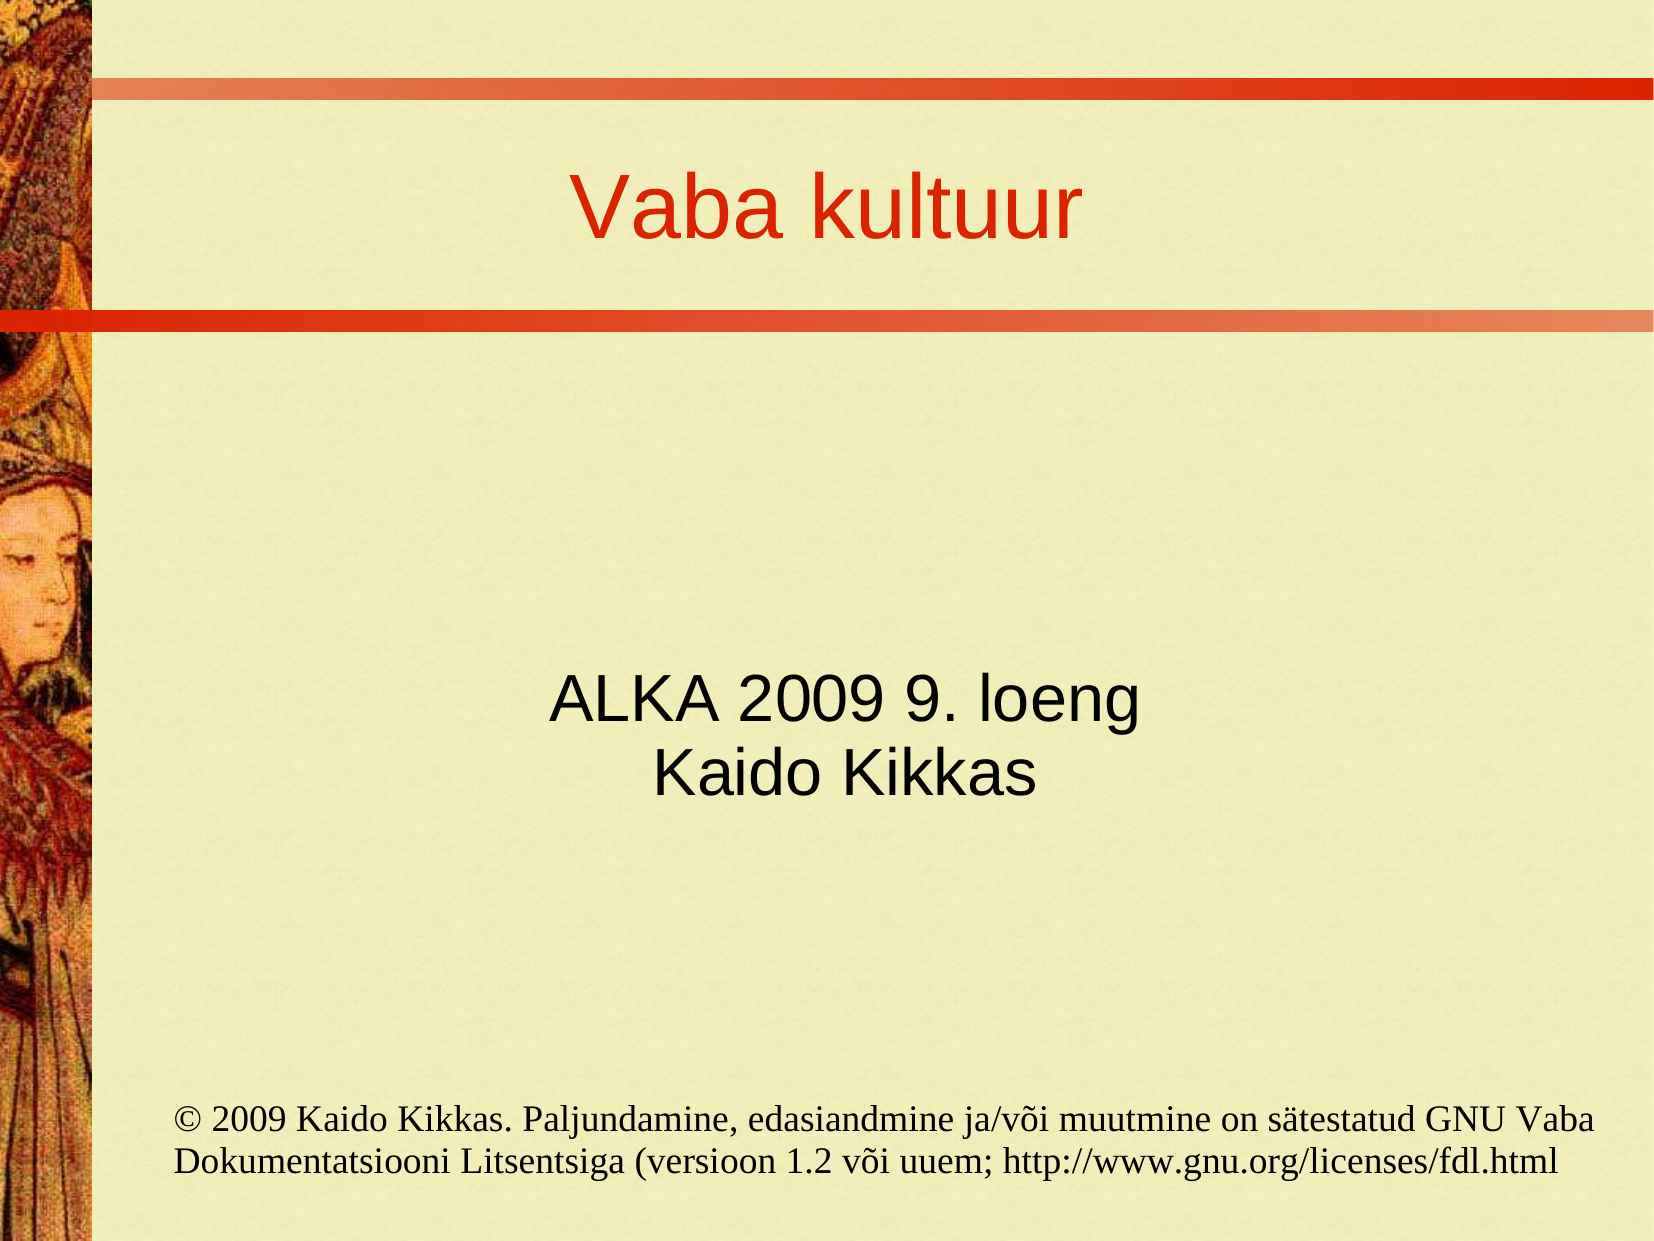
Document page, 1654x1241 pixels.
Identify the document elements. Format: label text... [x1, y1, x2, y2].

picture [0, 332, 1654, 1241]
subtitle ALKA 2009 9. loeng Kaido Kikkas [121, 344, 1534, 1127]
title Vaba kultuur [121, 102, 1534, 311]
picture [0, 0, 1654, 310]
text_box © 2009 Kaido Kikkas. Paljundamine, edasiandmine ja/või muutmine on sätestatud GNU Vaba Dokumentatsiooni Litsentsiga (versioon 1.2 või uuem; http://www.gnu.org/licenses/fdl.html [173, 1098, 1625, 1182]
